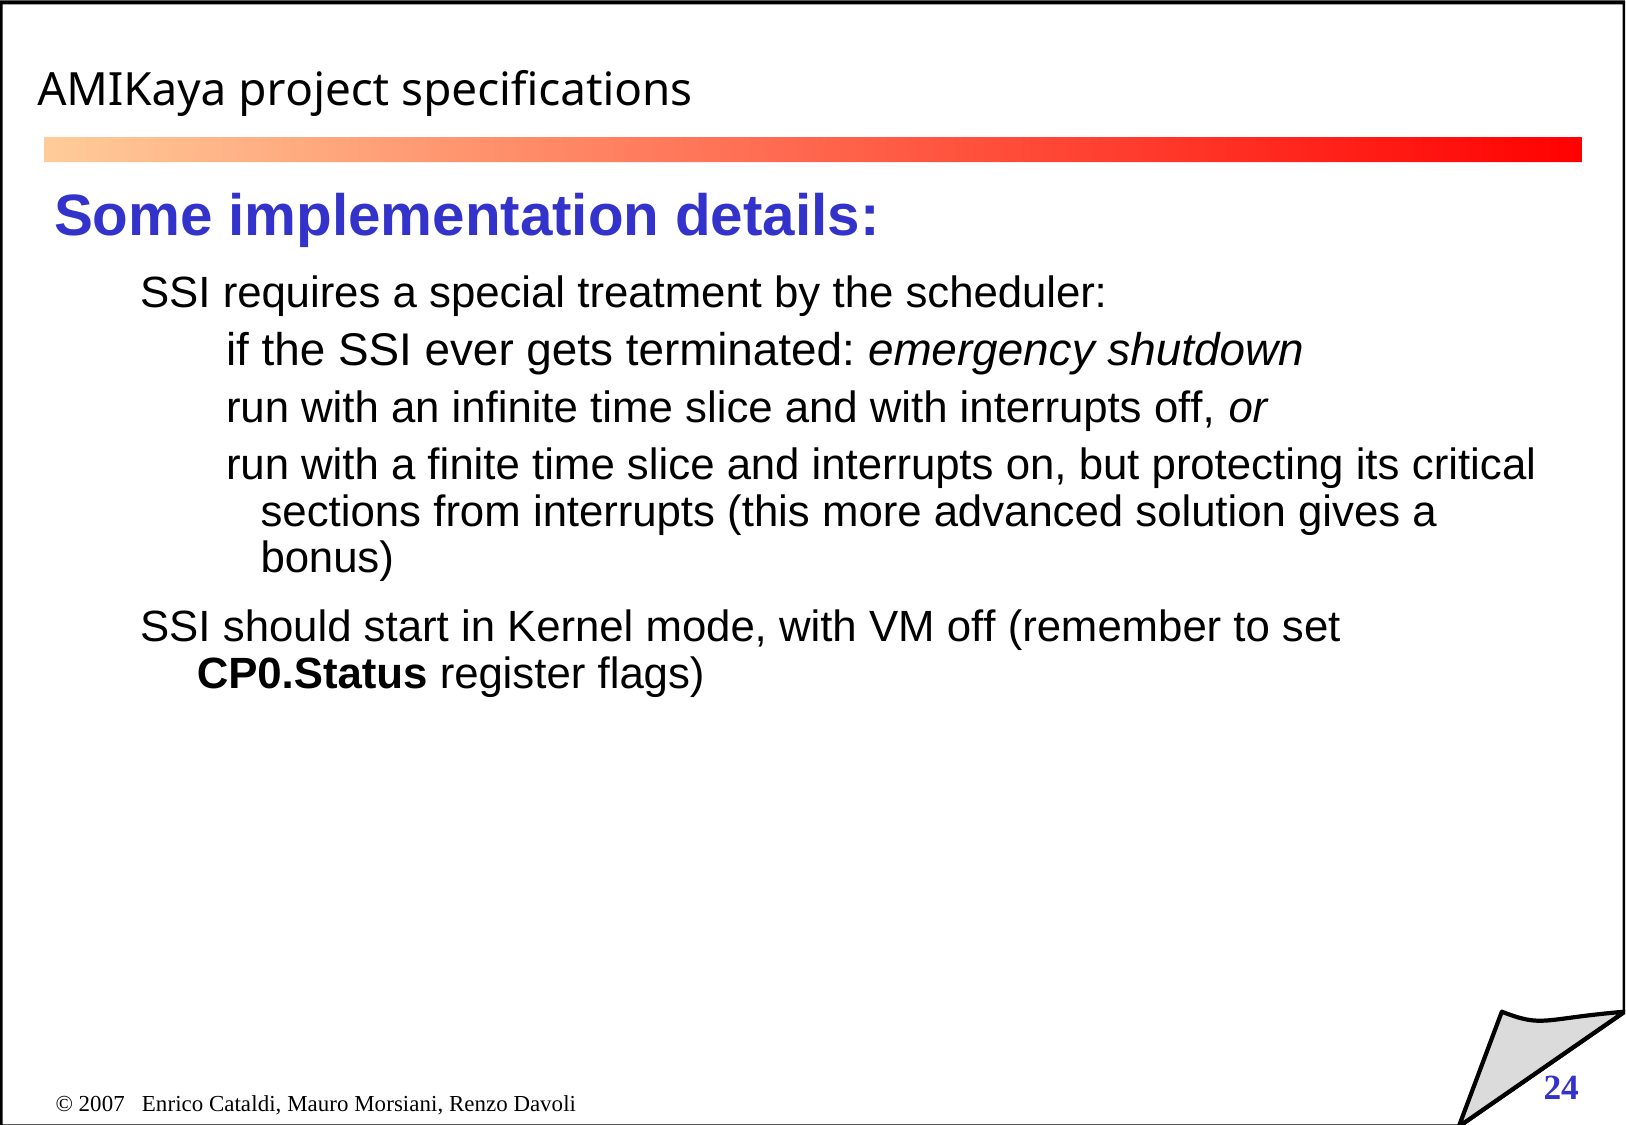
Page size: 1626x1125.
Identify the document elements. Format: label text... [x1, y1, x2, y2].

list Some implementation details: SSI requires a special treatment by the scheduler: if the SSI ever gets terminated: emergency shutdown run with an infinite time slice and with interrupts off, or run with a finite time slice and interrupts on, but protecting its critical sections from interrupts (this more advanced solution gives a bonus) SSI should start in Kernel mode, with VM off (remember to set CP0.Status register flags) [54, 187, 1571, 1124]
title AMIKaya project specifications [37, 44, 1588, 131]
